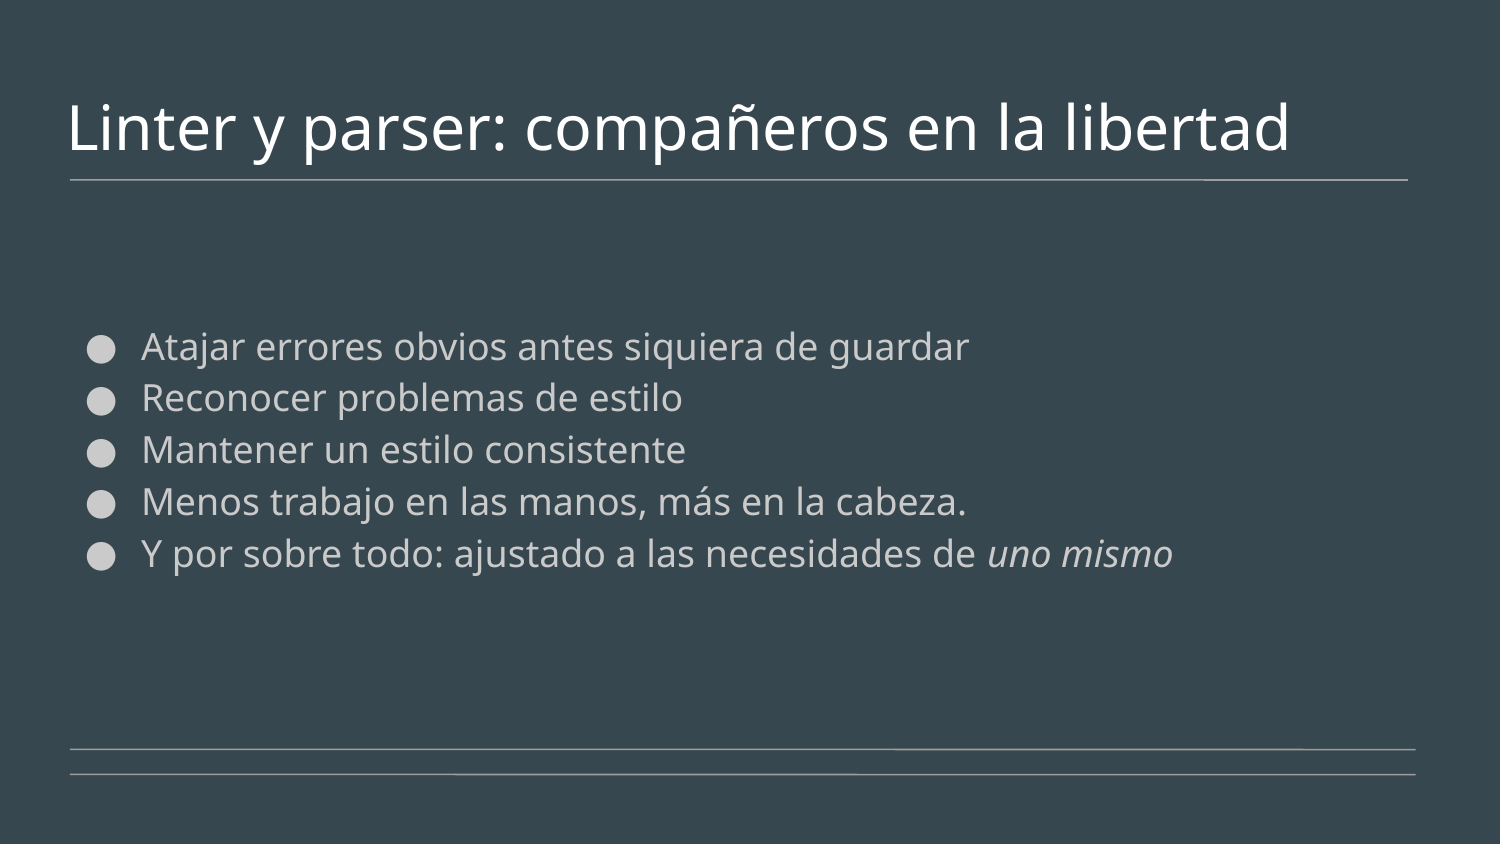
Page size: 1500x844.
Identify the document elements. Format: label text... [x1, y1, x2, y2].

list Atajar errores obvios antes siquiera de guardar Reconocer problemas de estilo Mantener un estilo consistente Menos trabajo en las manos, más en la cabeza. Y por sobre todo: ajustado a las necesidades de uno mismo [51, 300, 1449, 750]
title Linter y parser: compañeros en la libertad [51, 72, 1449, 167]
